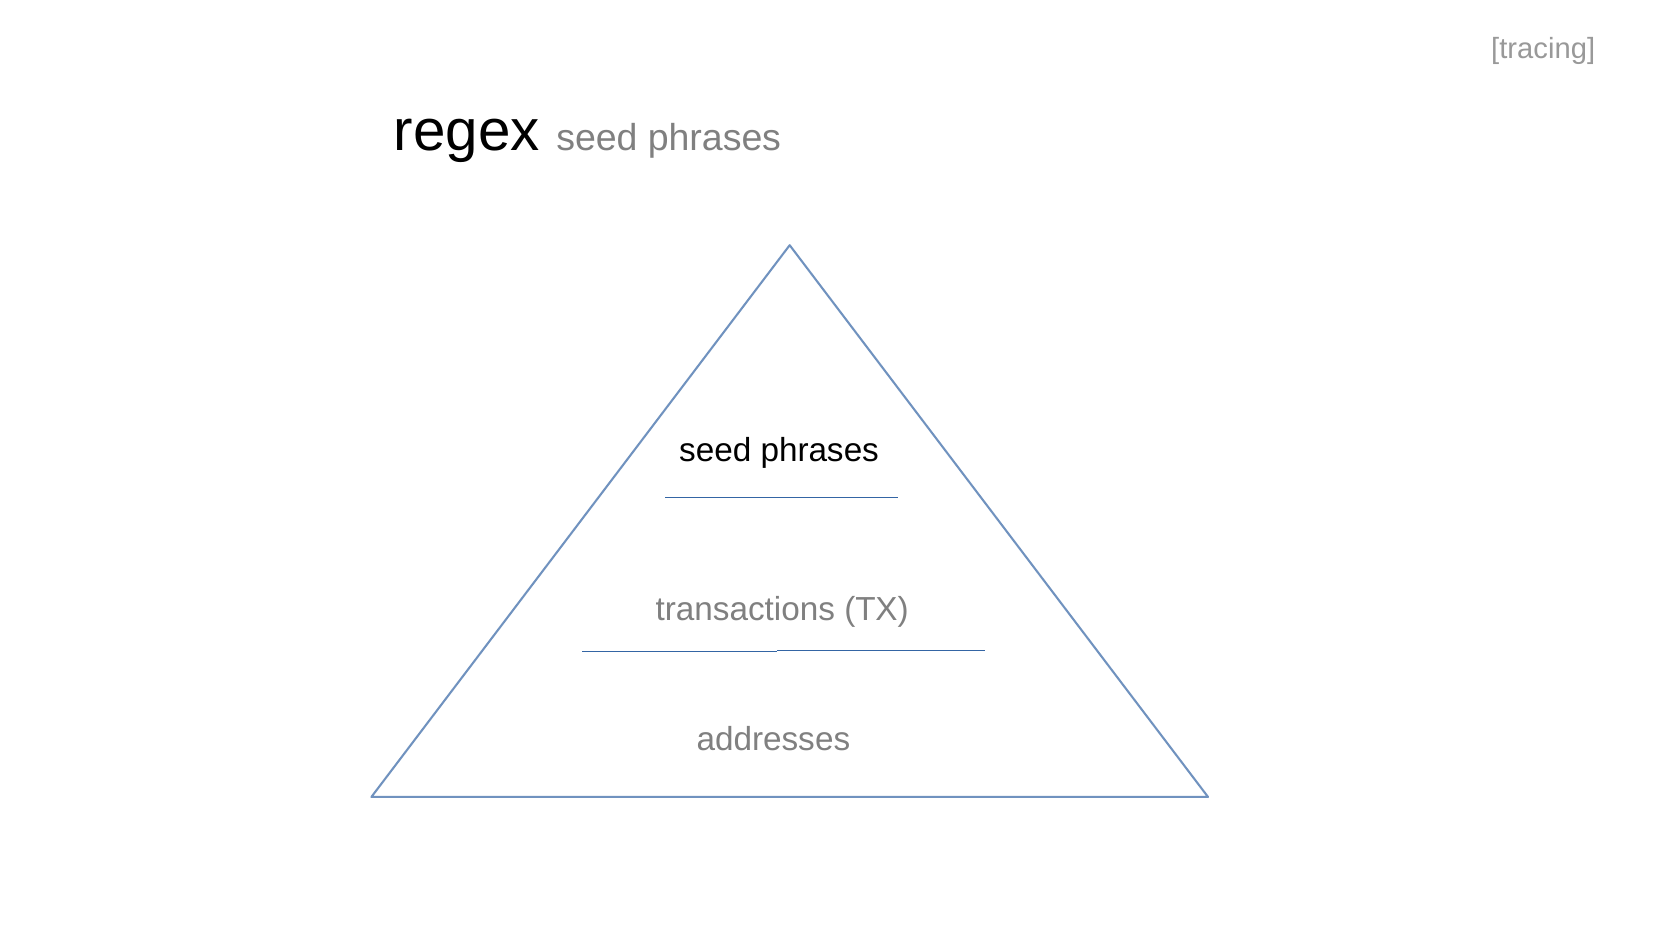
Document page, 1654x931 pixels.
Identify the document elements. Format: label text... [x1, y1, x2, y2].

text_box transactions (TX) [640, 583, 968, 682]
text_box seed phrases [664, 423, 912, 523]
text_box regex seed phrases [379, 90, 979, 366]
text_box addresses [681, 713, 1009, 774]
text_box [tracing] [1476, 24, 1623, 76]
